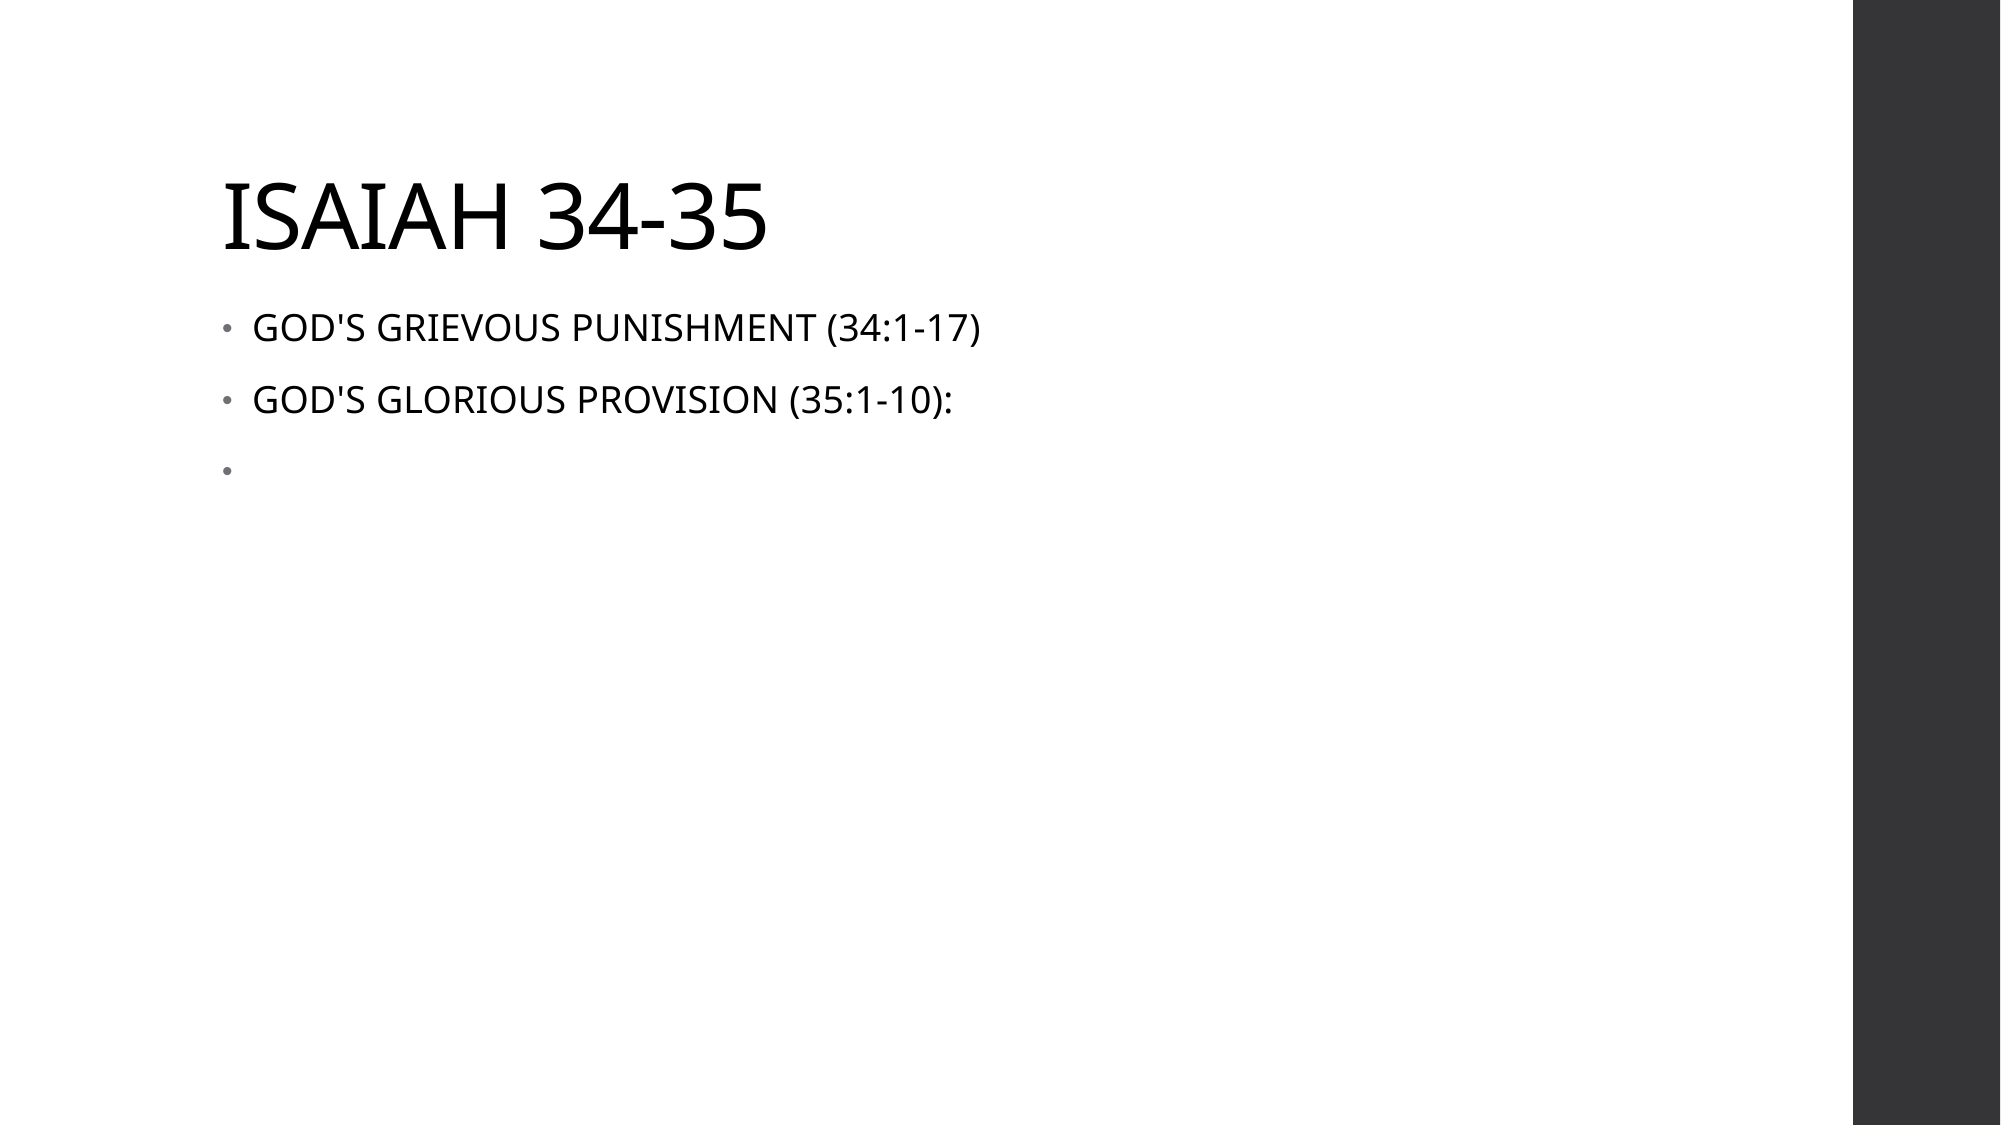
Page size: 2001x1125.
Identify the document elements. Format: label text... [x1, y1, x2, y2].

title ISAIAH 34-35 [206, 60, 1797, 278]
list GOD'S GRIEVOUS PUNISHMENT (34:1-17) GOD'S GLORIOUS PROVISION (35:1-10): [206, 299, 1617, 1014]
